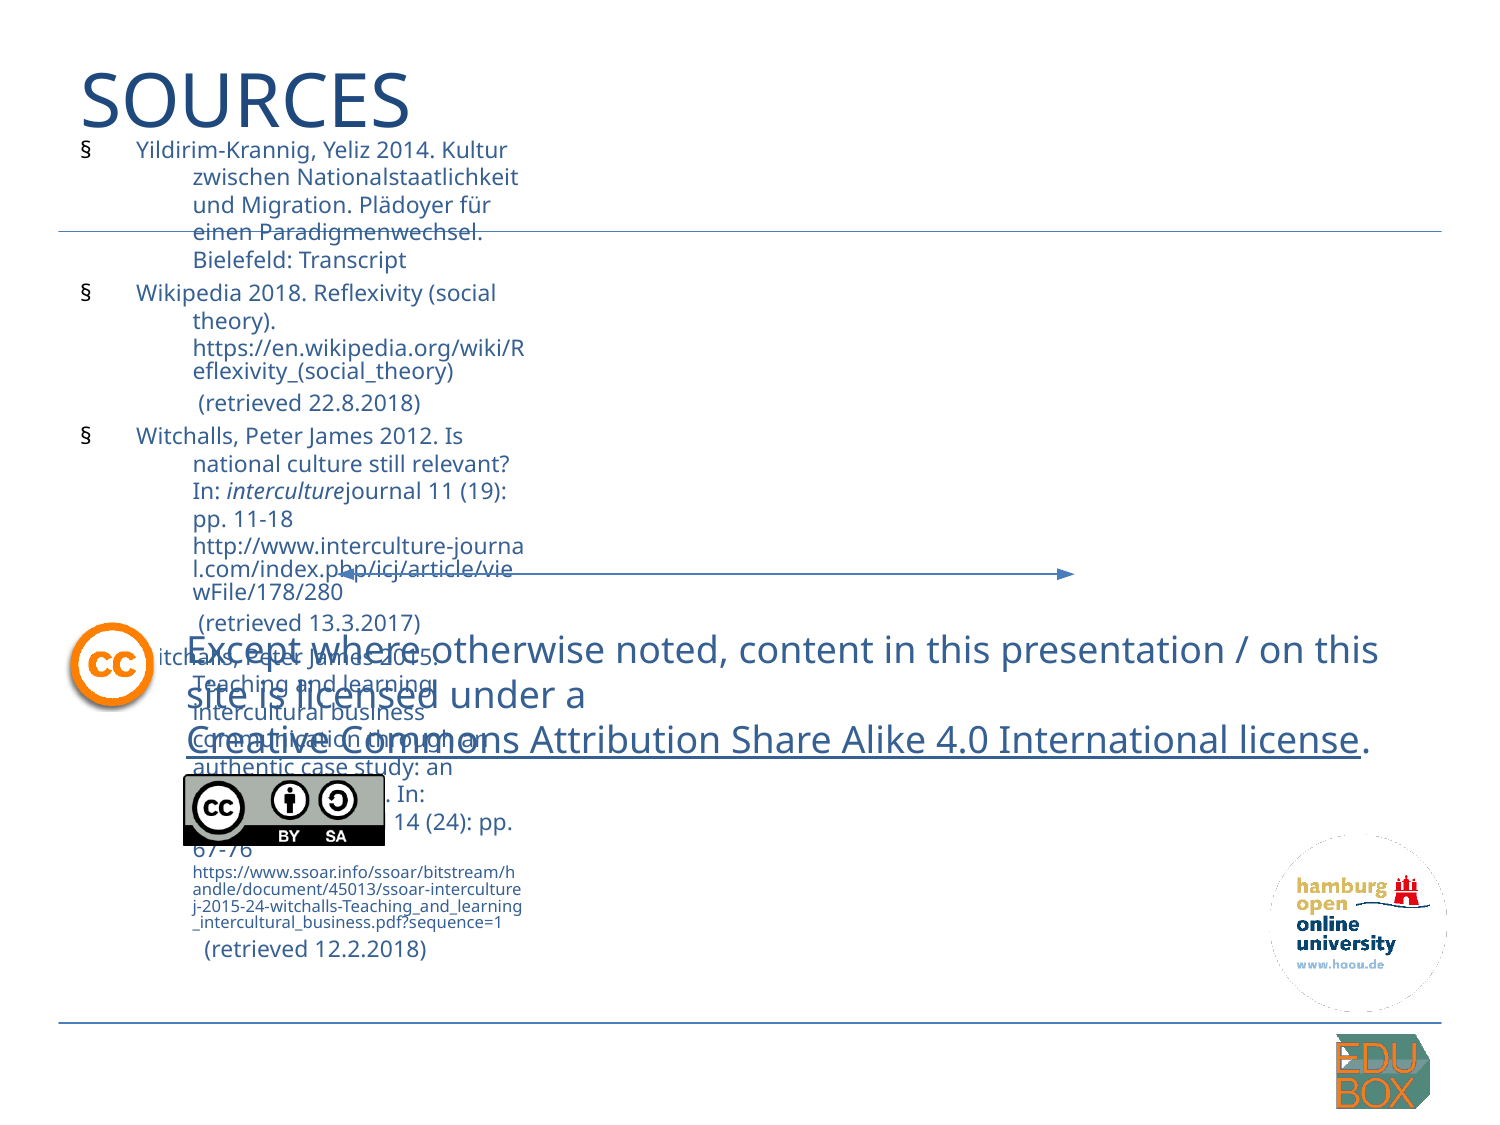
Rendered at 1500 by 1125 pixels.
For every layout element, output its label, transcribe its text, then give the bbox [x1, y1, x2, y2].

picture [1269, 834, 1447, 1012]
picture [183, 774, 385, 846]
text_box Except where otherwise noted, content in this presentation / on this site is licensed under a Creative Commons Attribution Share Alike 4.0 International license. [171, 618, 1447, 776]
title SOURCES [64, 42, 1040, 153]
picture [64, 616, 160, 712]
picture [1328, 1028, 1437, 1114]
list Yildirim-Krannig, Yeliz 2014. Kultur zwischen Nationalstaatlichkeit und Migration. Plädoyer für einen Paradigmenwechsel. Bielefeld: Transcript Wikipedia 2018. Reflexivity (social theory). https://en.wikipedia.org/wiki/Reflexivity_(social_theory) (retrieved 22.8.2018) Witchalls, Peter James 2012. Is national culture still relevant? In: interculturejournal 11 (19): pp. 11-18 http://www.interculture-journal.com/index.php/icj/article/viewFile/178/280 (retrieved 13.3.2017) Witchalls, Peter James 2015. Teaching and learning intercultural business communication through an authentic case study: an experience report. In: interculturejournal 14 (24): pp. 67-76 https://www.ssoar.info/ssoar/bitstream/handle/document/45013/ssoar-interculturej-2015-24-witchalls-Teaching_and_learning_intercultural_business.pdf?sequence=1 (retrieved 12.2.2018) [53, 243, 1426, 528]
